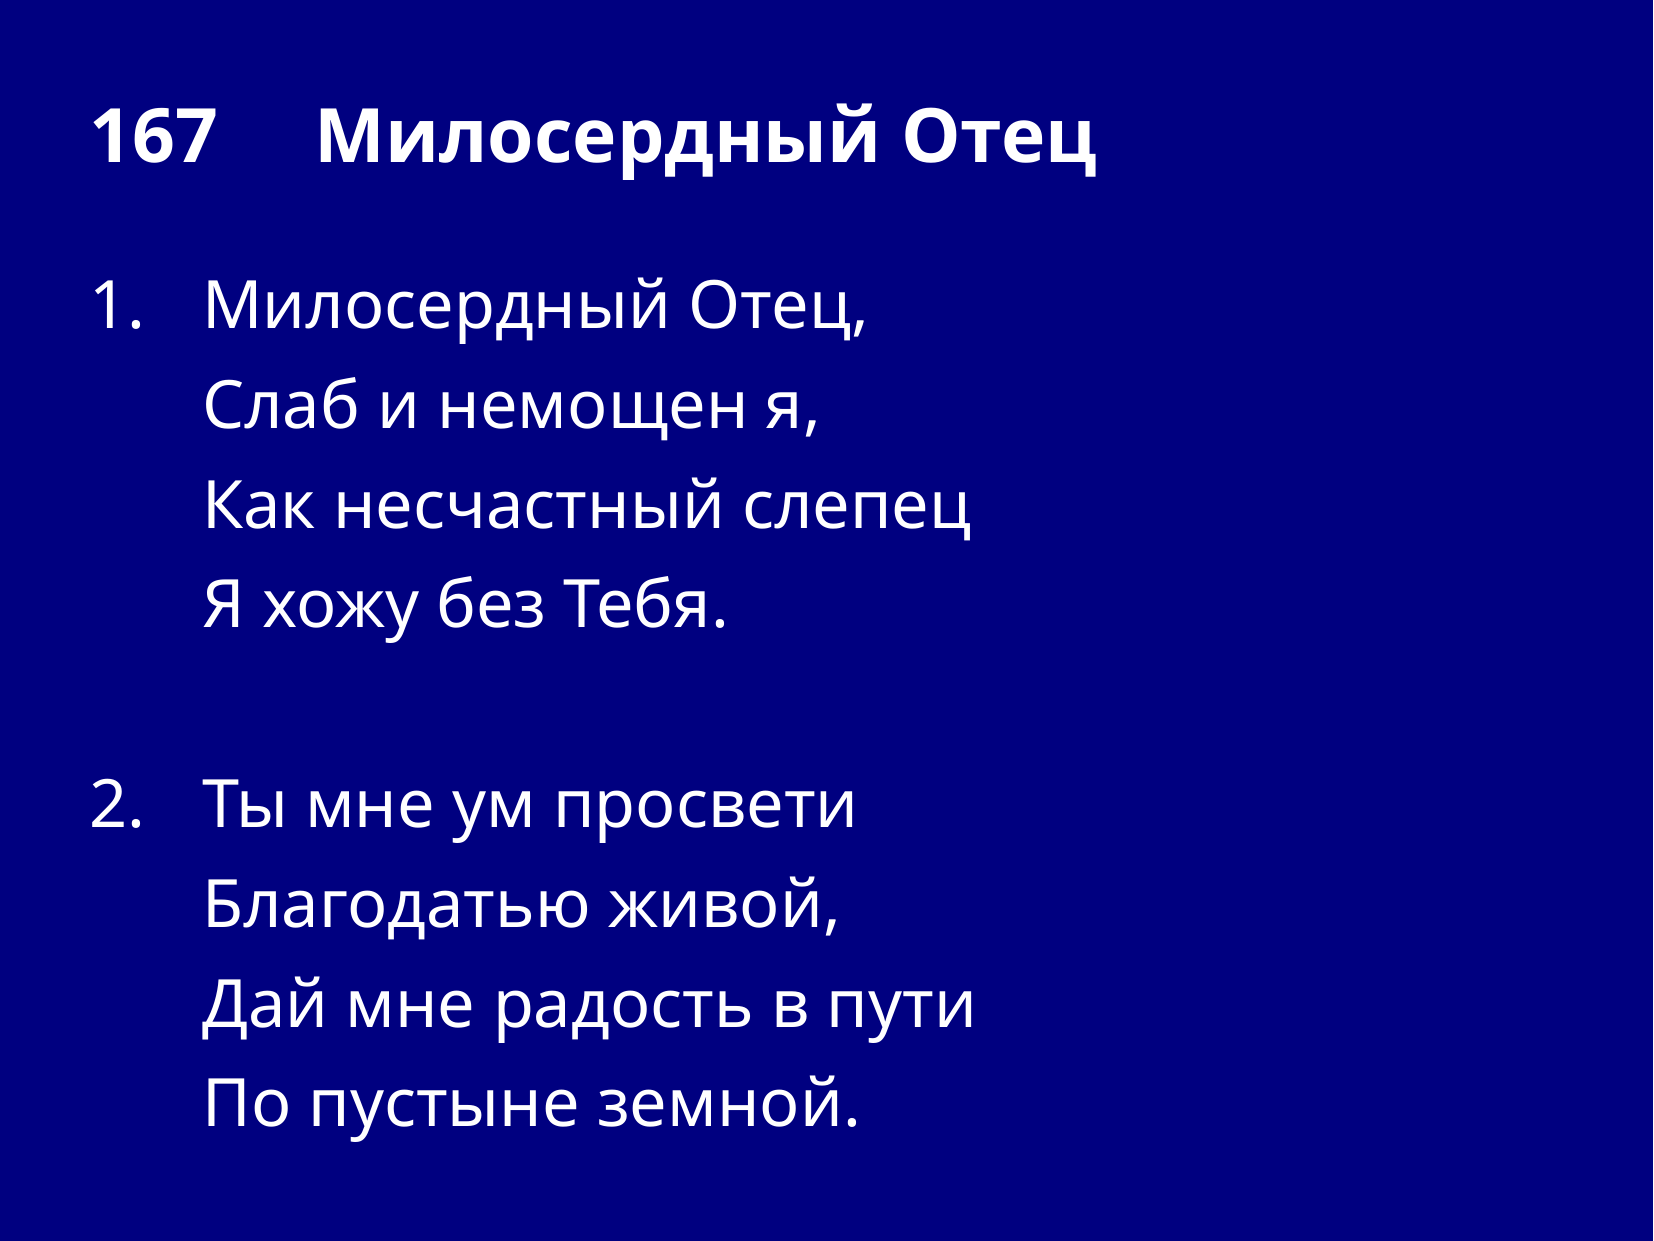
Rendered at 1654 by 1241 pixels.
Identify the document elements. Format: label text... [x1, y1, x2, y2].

text_box 1. Милосердный Отец, Слаб и немощен я, Как несчастный слепец Я хожу без Тебя. 2. Ты мне ум просвети Благодатью живой, Дай мне радость в пути По пустыне земной. [75, 188, 1576, 1163]
text_box 167 Милосердный Отец [75, 75, 1576, 188]
